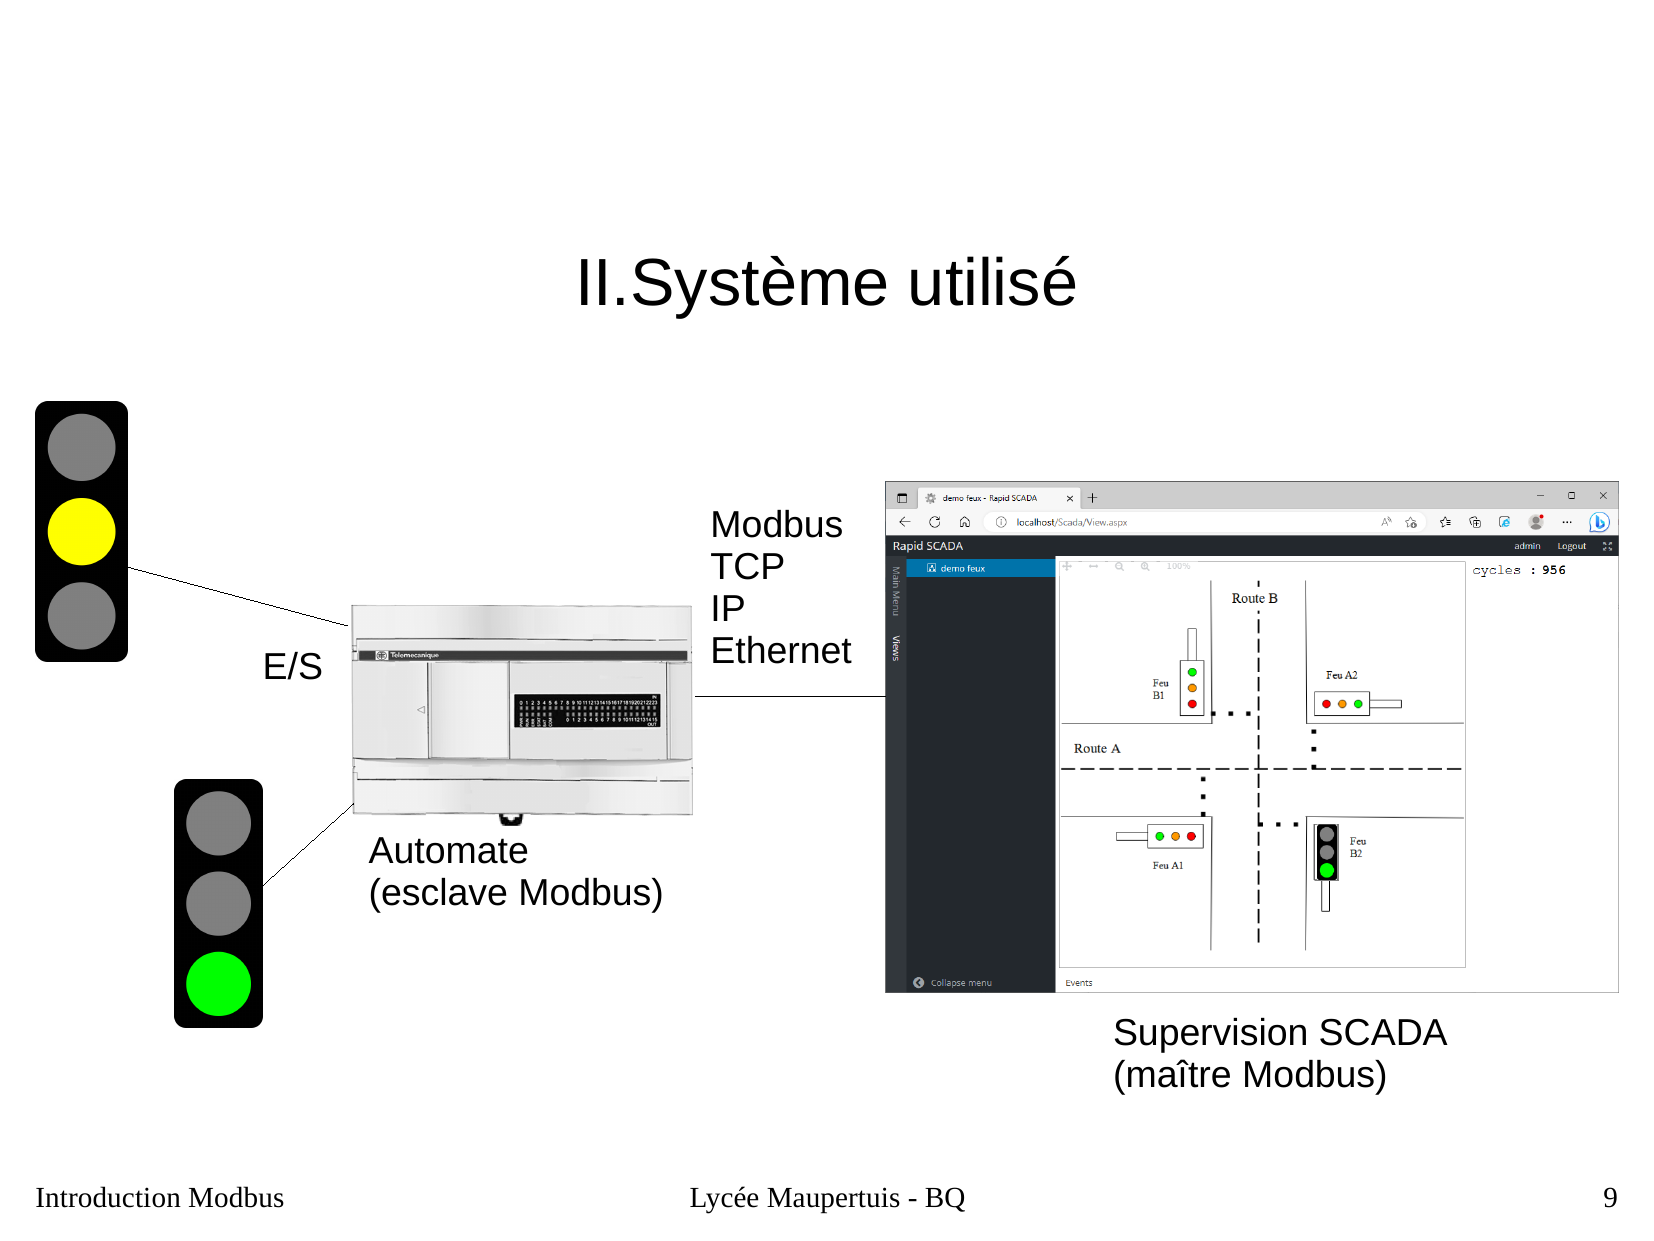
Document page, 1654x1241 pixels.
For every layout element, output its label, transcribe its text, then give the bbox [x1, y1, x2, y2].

picture [174, 779, 263, 1028]
picture [885, 481, 1619, 993]
picture [347, 602, 696, 827]
text_box E/S [248, 637, 343, 695]
picture [35, 401, 128, 662]
subtitle Système utilisé [35, 35, 1619, 529]
text_box Supervision SCADA (maître Modbus) [1098, 1003, 1489, 1108]
text_box Modbus TCP IP Ethernet [695, 496, 873, 686]
text_box Automate (esclave Modbus) [353, 822, 685, 922]
